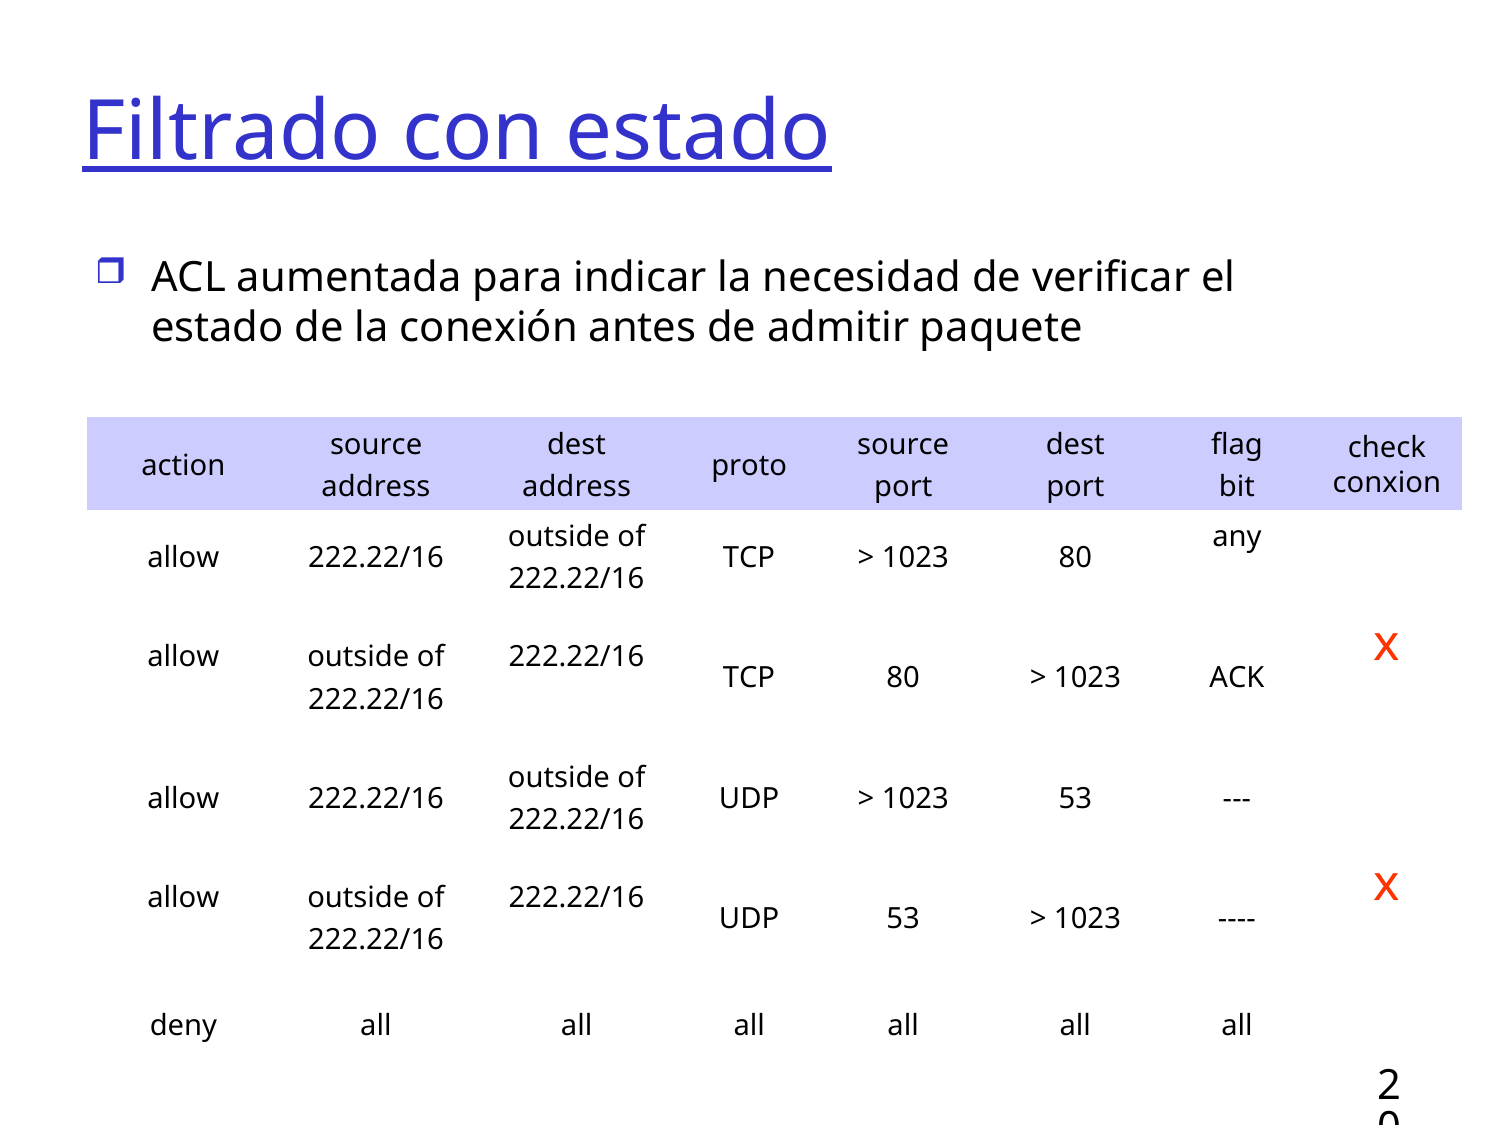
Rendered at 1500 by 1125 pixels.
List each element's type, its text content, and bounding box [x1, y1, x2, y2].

table_cell UDP [681, 750, 818, 843]
table_cell 53 [818, 843, 989, 991]
table_cell allow [87, 750, 280, 843]
table_cell all [818, 991, 989, 1056]
table_cell 222.22/16 [472, 843, 681, 991]
table_header proto [681, 417, 818, 510]
table_cell any [1162, 510, 1312, 602]
table_cell > 1023 [818, 510, 989, 602]
table_cell [1312, 750, 1462, 843]
table_cell > 1023 [989, 843, 1162, 991]
table_cell outside of 222.22/16 [280, 843, 472, 991]
table_cell 222.22/16 [472, 602, 681, 750]
table_cell TCP [681, 510, 818, 602]
table_cell x [1312, 602, 1462, 750]
table_cell deny [87, 991, 280, 1056]
table_cell all [280, 991, 472, 1056]
table_cell allow [87, 602, 280, 750]
table_cell outside of 222.22/16 [472, 510, 681, 602]
table_cell all [1162, 991, 1312, 1056]
table_cell ACK [1162, 602, 1312, 750]
table_cell allow [87, 843, 280, 991]
table_cell outside of 222.22/16 [472, 750, 681, 843]
table_header check conxion [1312, 417, 1462, 510]
table_cell x [1312, 843, 1462, 991]
table_header dest port [989, 417, 1162, 510]
table_header dest address [472, 417, 681, 510]
table_cell > 1023 [818, 750, 989, 843]
table_cell TCP [681, 602, 818, 750]
text_box ACL aumentada para indicar la necesidad de verificar el estado de la conexión antes de admitir paquete [80, 242, 1313, 406]
table_cell all [989, 991, 1162, 1056]
table_cell outside of 222.22/16 [280, 602, 472, 750]
table_header action [87, 417, 280, 510]
table_cell allow [87, 510, 280, 602]
table_cell 222.22/16 [280, 750, 472, 843]
table_cell 80 [818, 602, 989, 750]
table_header source address [280, 417, 472, 510]
table_cell 222.22/16 [280, 510, 472, 602]
table_cell > 1023 [989, 602, 1162, 750]
table_cell 53 [989, 750, 1162, 843]
table_cell UDP [681, 843, 818, 991]
table_cell all [681, 991, 818, 1056]
table_cell ---- [1162, 843, 1312, 991]
table_header source port [818, 417, 989, 510]
title Filtrado con estado [67, 32, 1343, 221]
table_cell [1312, 991, 1462, 1056]
table_cell all [472, 991, 681, 1056]
table_cell 80 [989, 510, 1162, 602]
table_cell --- [1162, 750, 1312, 843]
table_cell [1312, 510, 1462, 602]
table_header flag bit [1162, 417, 1312, 510]
